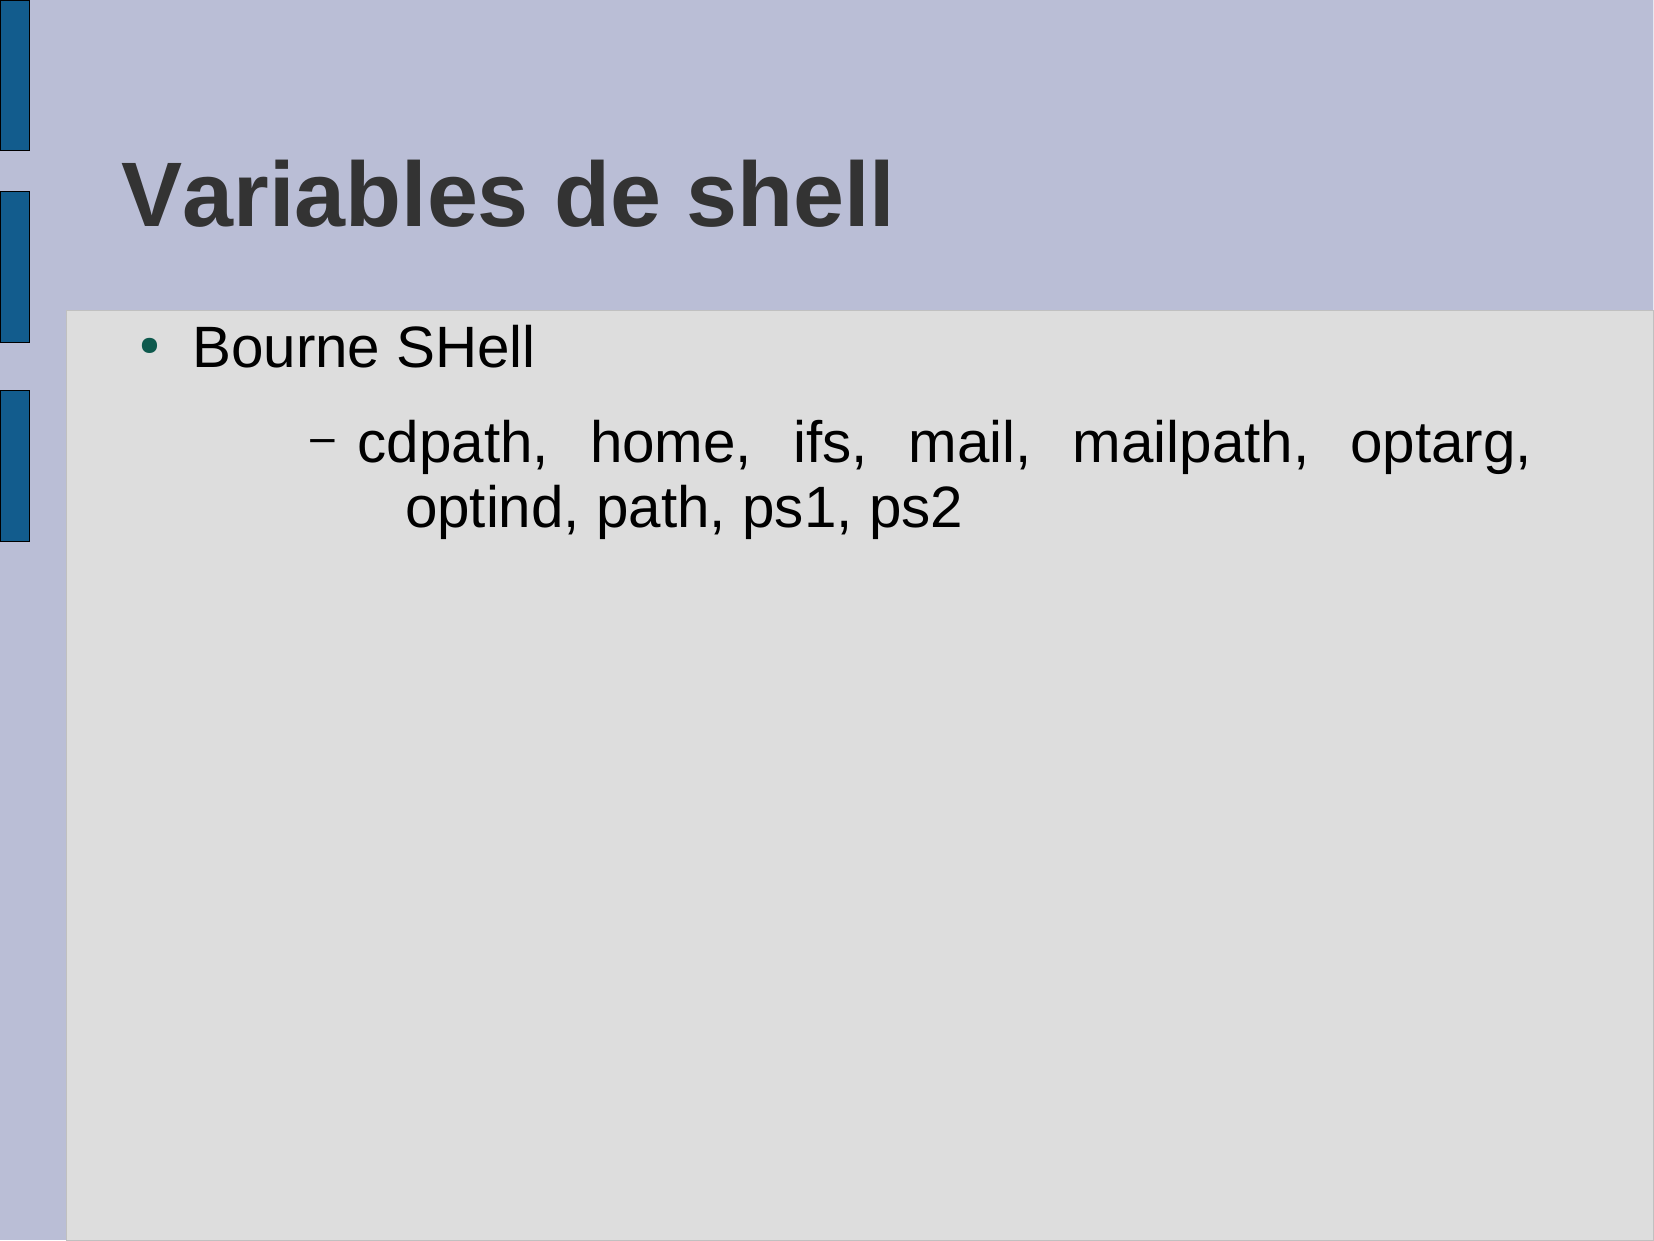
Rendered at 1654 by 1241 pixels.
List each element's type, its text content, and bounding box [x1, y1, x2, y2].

title Variables de shell [121, 98, 1534, 291]
list Bourne SHell cdpath, home, ifs, mail, mailpath, optarg, optind, path, ps1, ps2 [121, 314, 1534, 1082]
